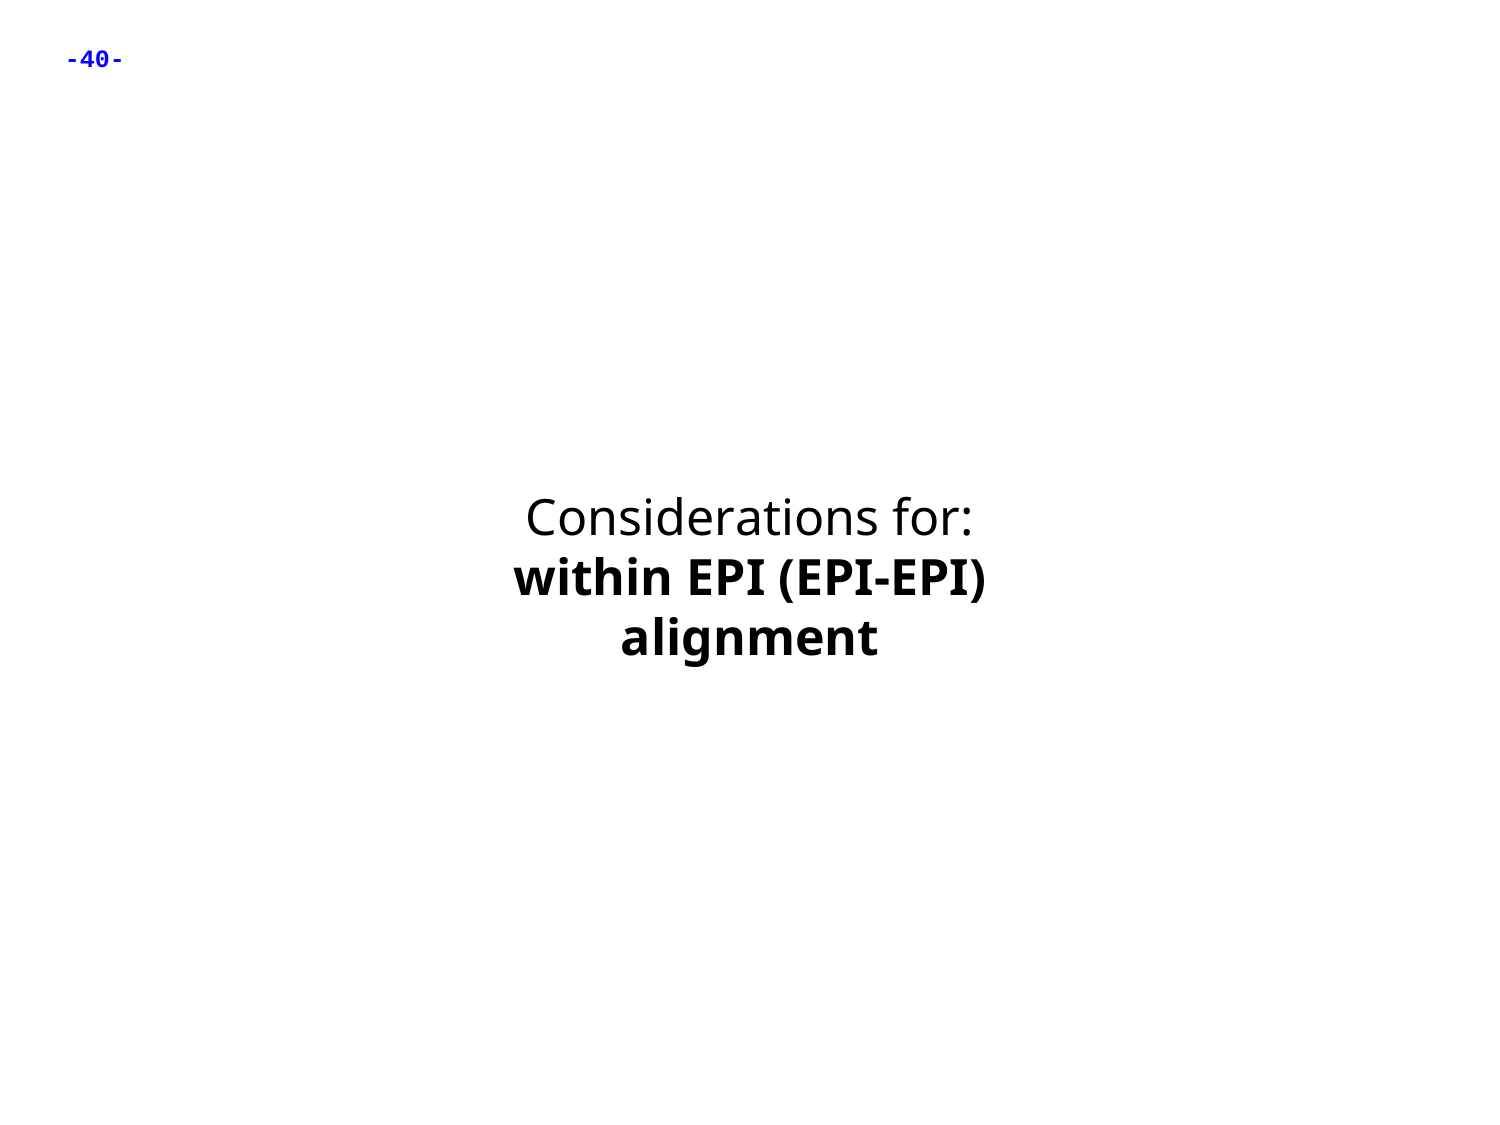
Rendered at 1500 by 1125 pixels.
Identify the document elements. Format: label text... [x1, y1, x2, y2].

text_box Considerations for: within EPI (EPI-EPI) alignment [370, 478, 1130, 674]
